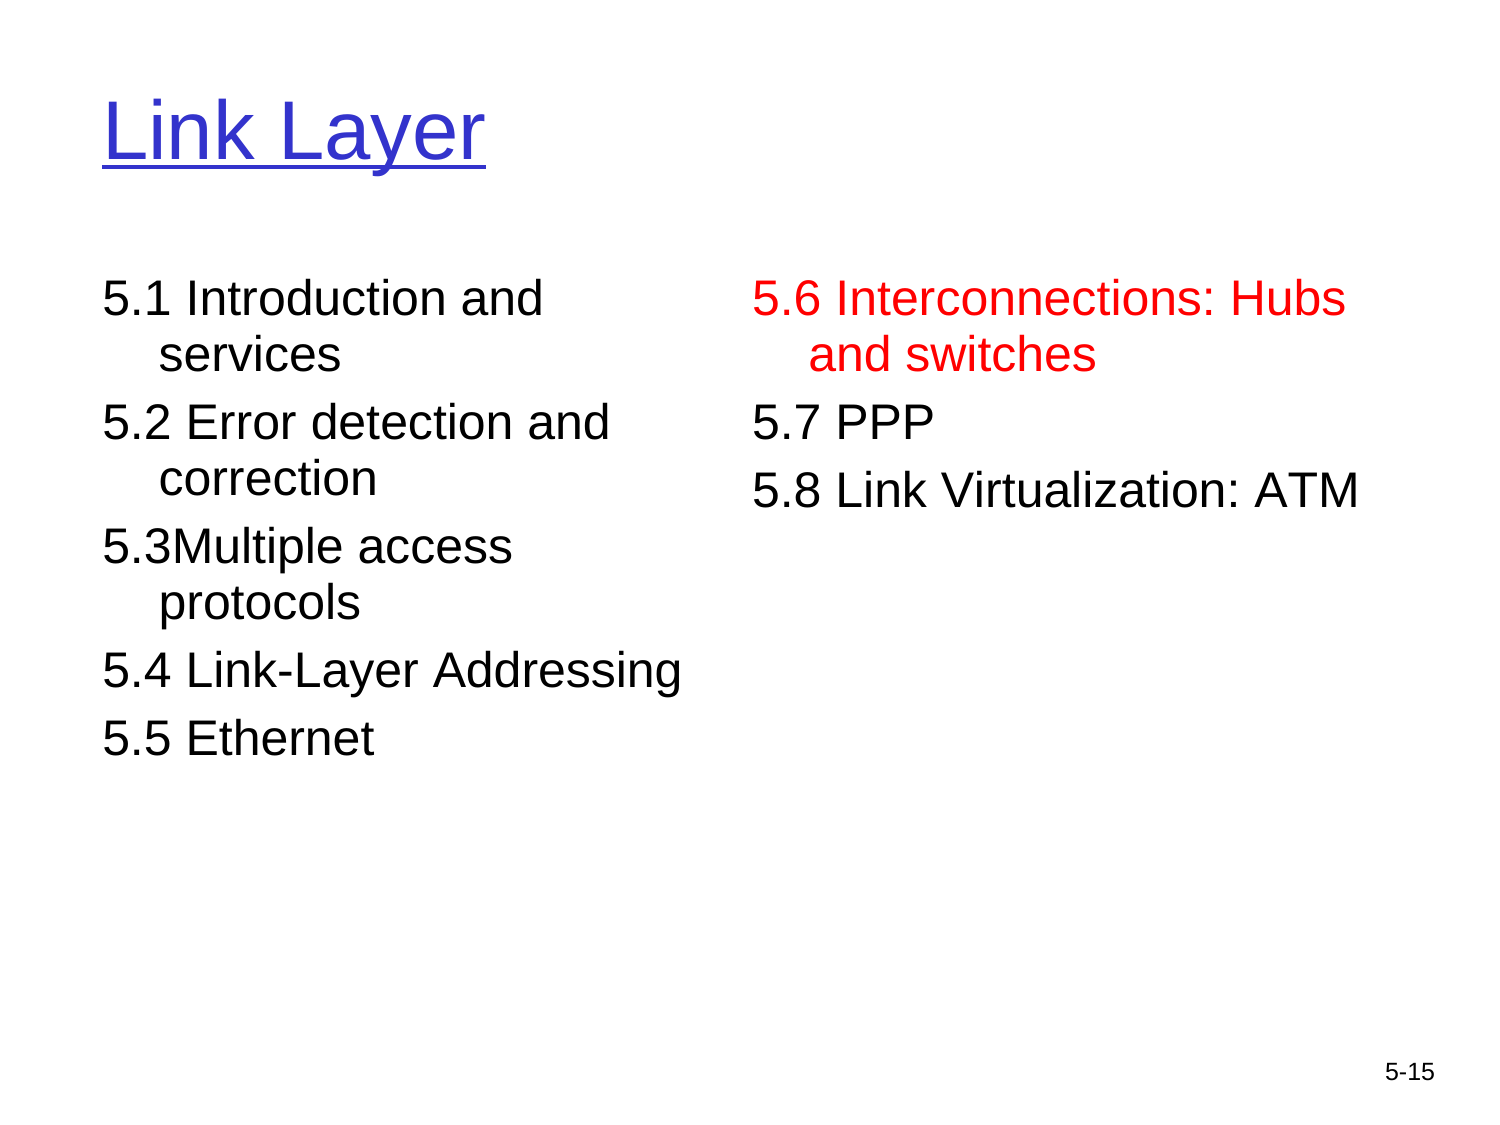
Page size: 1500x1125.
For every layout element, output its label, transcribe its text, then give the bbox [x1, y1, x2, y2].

list 5.1 Introduction and services 5.2 Error detection and correction 5.3Multiple access protocols 5.4 Link-Layer Addressing 5.5 Ethernet [87, 262, 713, 1026]
title Link Layer [87, 37, 1363, 225]
list 5.6 Interconnections: Hubs and switches 5.7 PPP 5.8 Link Virtualization: ATM [737, 262, 1403, 1026]
